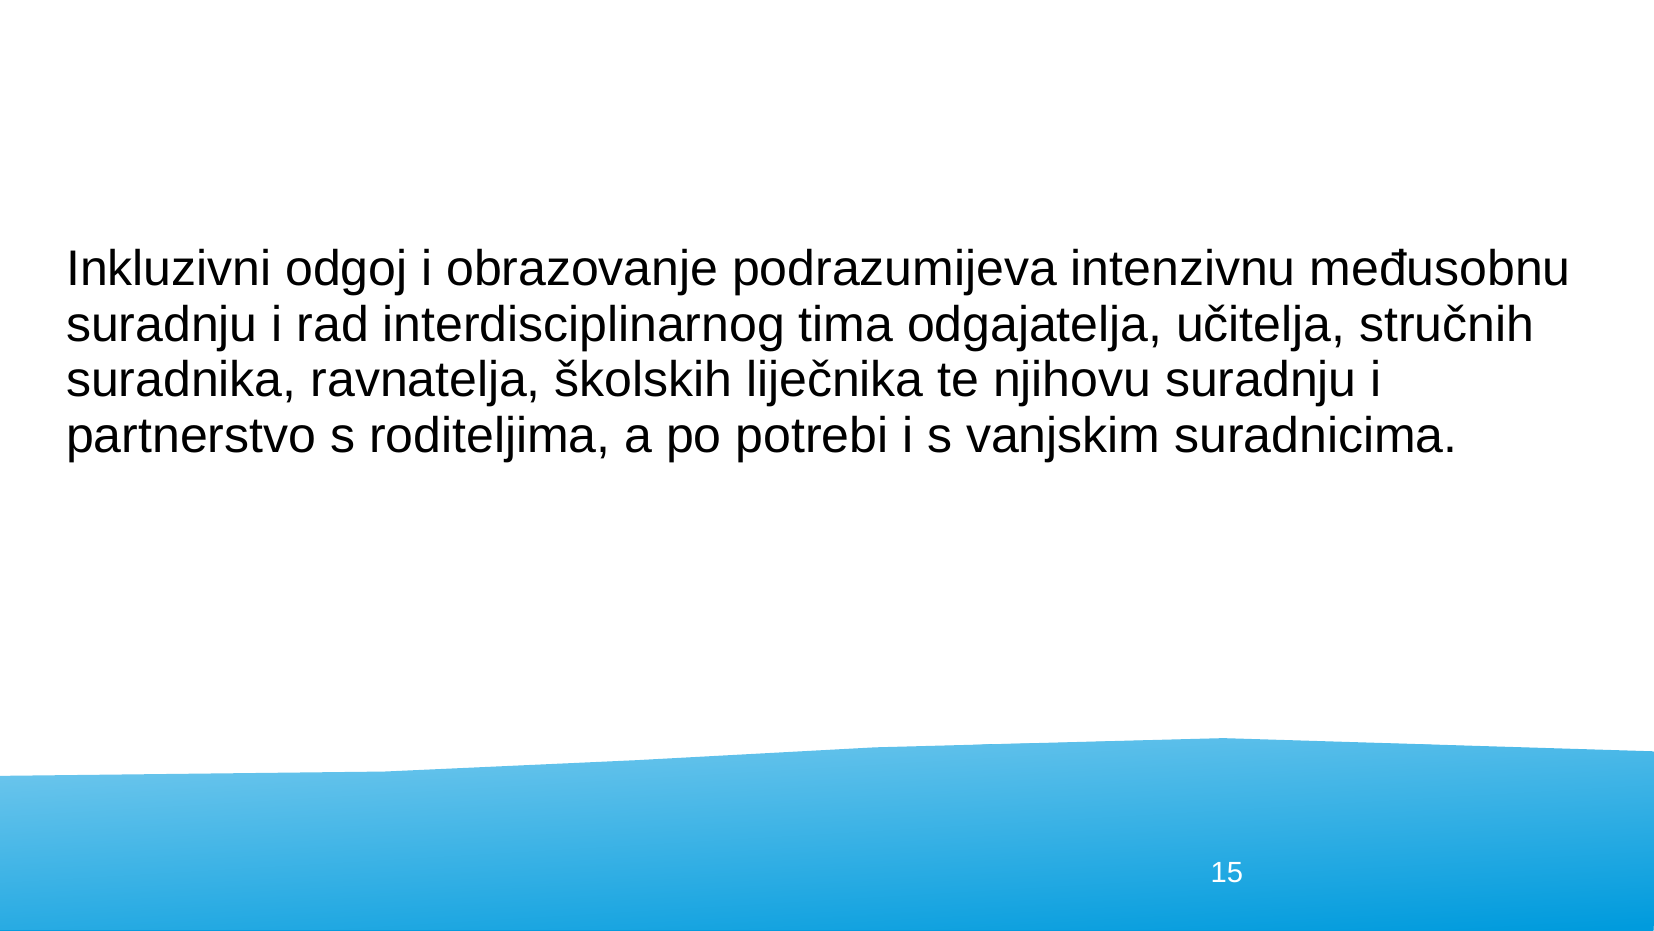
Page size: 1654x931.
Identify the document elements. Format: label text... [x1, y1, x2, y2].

list Inkluzivni odgoj i obrazovanje podrazumijeva intenzivnu međusobnu suradnju i rad interdisciplinarnog tima odgajatelja, učitelja, stručnih suradnika, ravnatelja, školskih liječnika te njihovu suradnju i partnerstvo s roditeljima, a po potrebi i s vanjskim suradnicima. [66, 240, 1602, 506]
